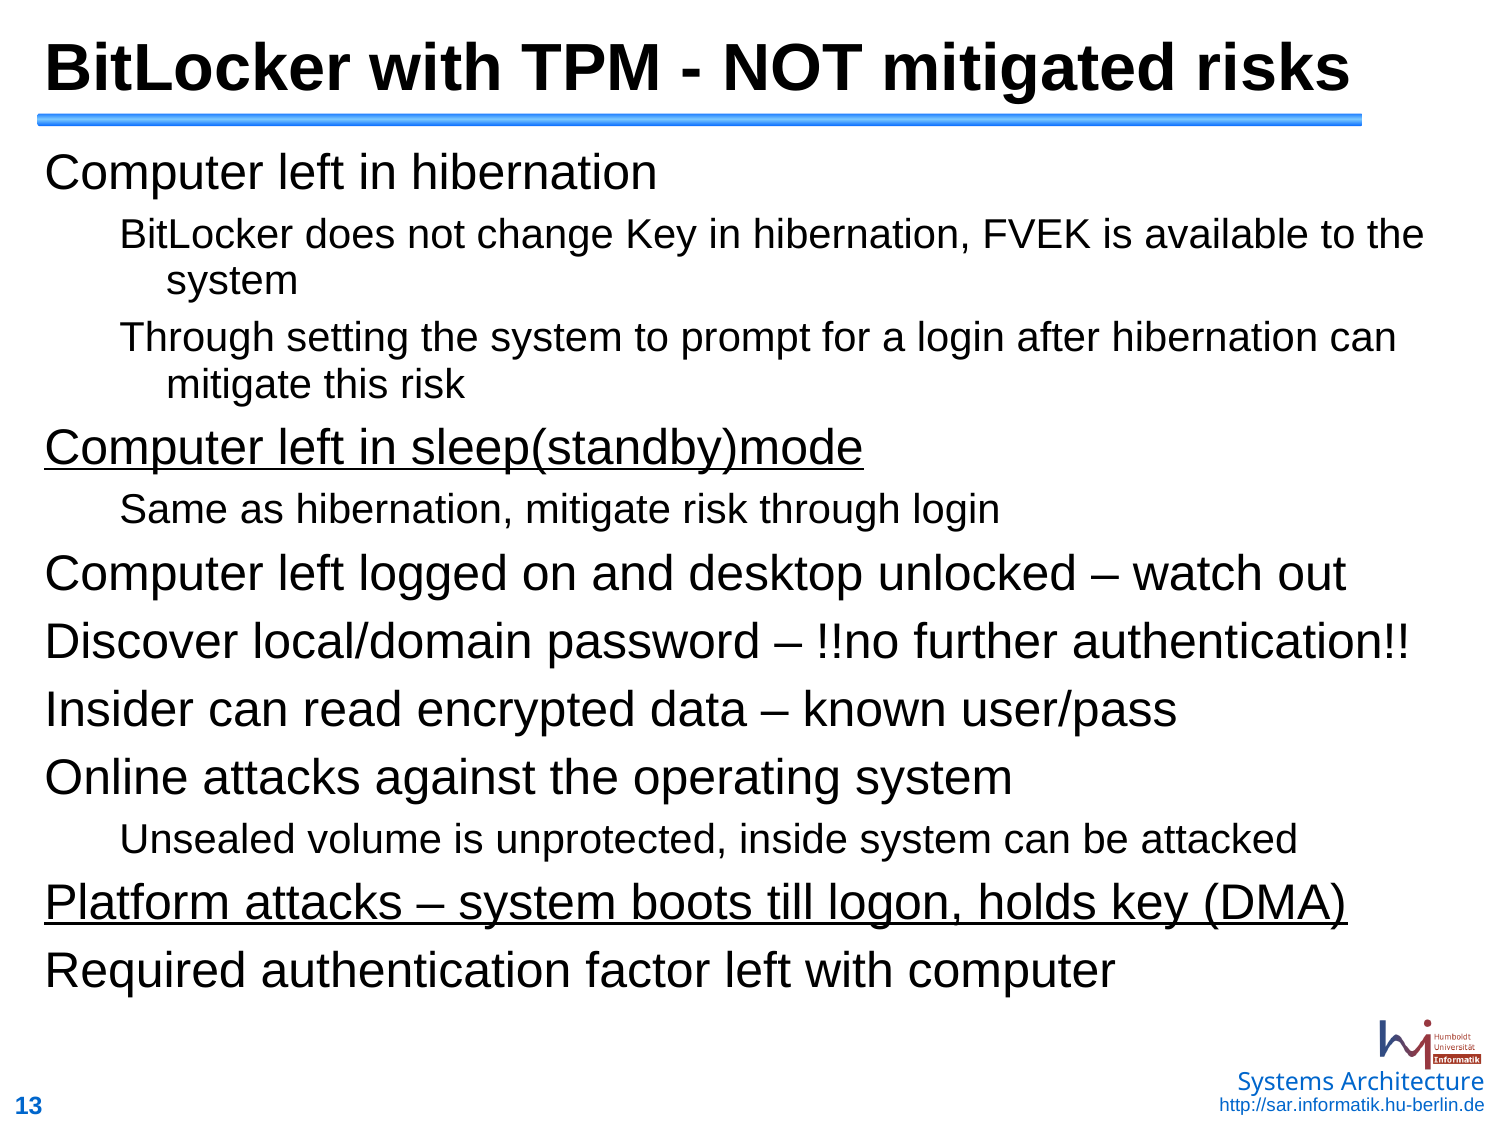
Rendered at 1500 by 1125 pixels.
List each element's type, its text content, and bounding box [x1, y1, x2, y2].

list Computer left in hibernation BitLocker does not change Key in hibernation, FVEK is available to the system Through setting the system to prompt for a login after hibernation can mitigate this risk Computer left in sleep(standby)mode Same as hibernation, mitigate risk through login Computer left logged on and desktop unlocked – watch out Discover local/domain password – !!no further authentication!! Insider can read encrypted data – known user/pass Online attacks against the operating system Unsealed volume is unprotected, inside system can be attacked Platform attacks – system boots till logon, holds key (DMA) Required authentication factor left with computer [29, 137, 1500, 1125]
title BitLocker with TPM - NOT mitigated risks [29, 16, 1500, 118]
